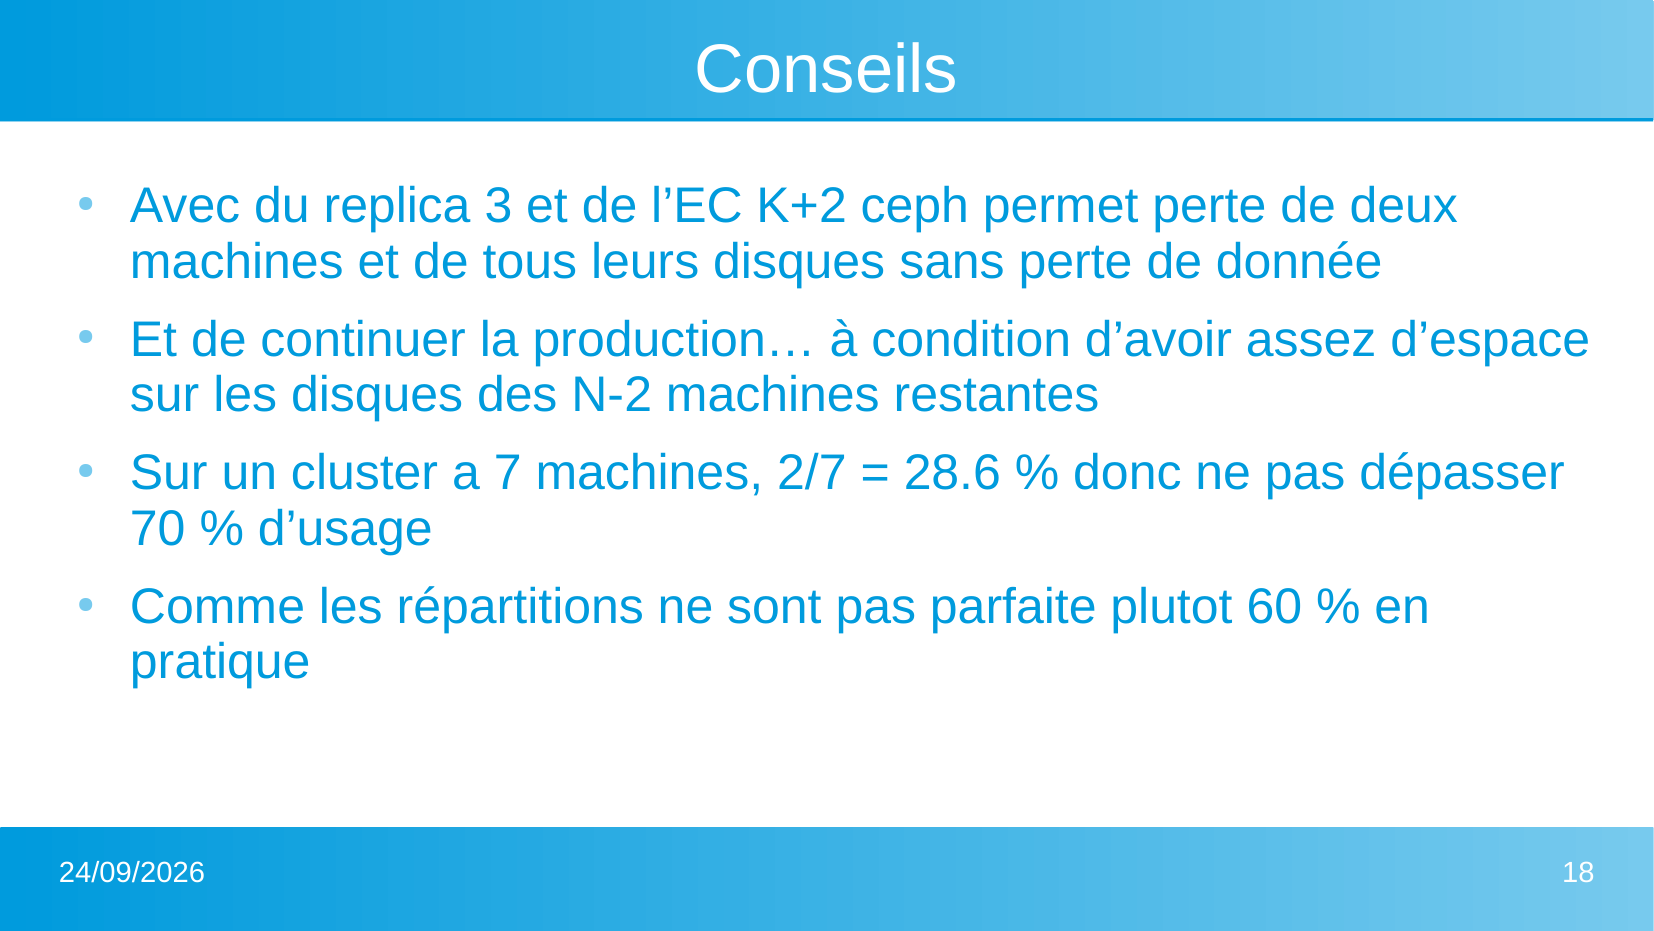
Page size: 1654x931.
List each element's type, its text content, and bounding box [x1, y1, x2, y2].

list Avec du replica 3 et de l’EC K+2 ceph permet perte de deux machines et de tous leurs disques sans perte de donnée Et de continuer la production… à condition d’avoir assez d’espace sur les disques des N-2 machines restantes Sur un cluster a 7 machines, 2/7 = 28.6 % donc ne pas dépasser 70 % d’usage Comme les répartitions ne sont pas parfaite plutot 60 % en pratique [59, 177, 1595, 768]
title Conseils [59, 29, 1595, 108]
